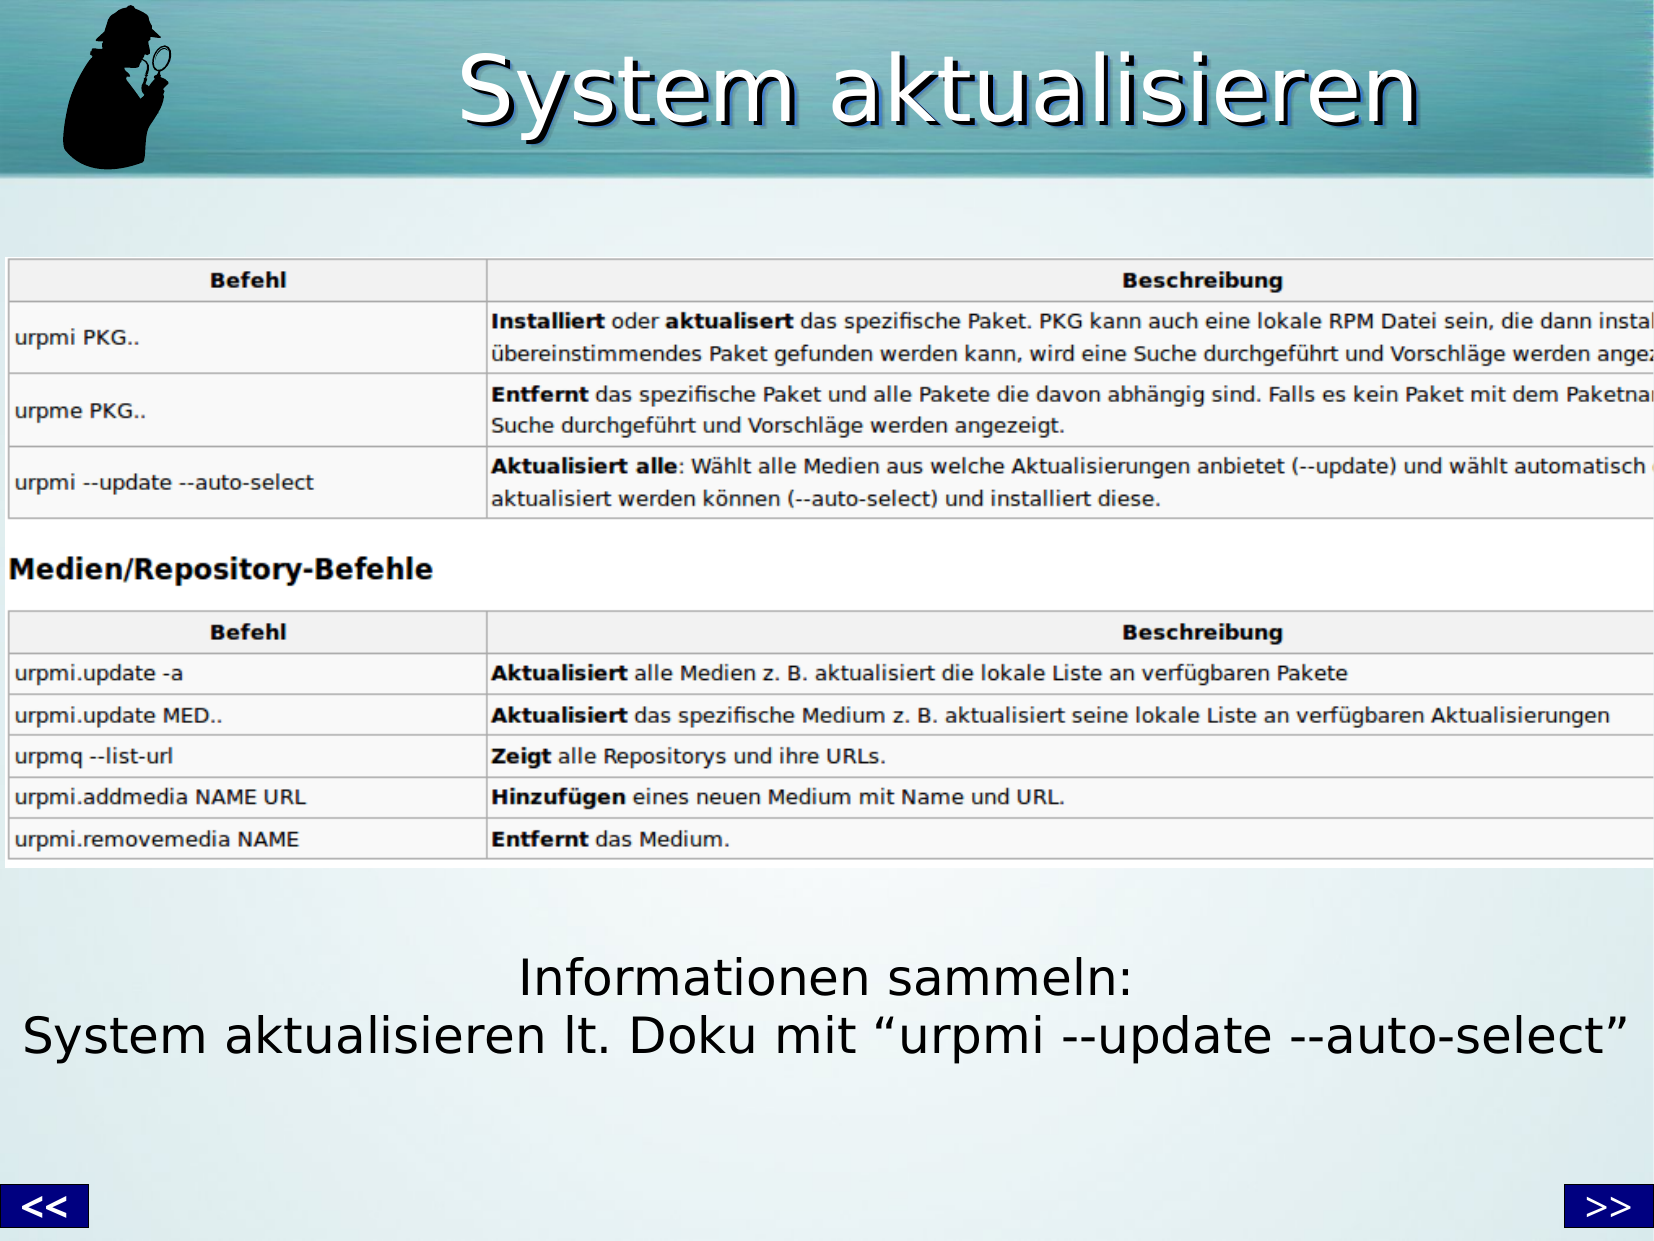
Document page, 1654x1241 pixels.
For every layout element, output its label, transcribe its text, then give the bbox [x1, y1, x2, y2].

picture [0, 1124, 1654, 1241]
picture [0, 0, 1654, 948]
text_box Informationen sammeln: System aktualisieren lt. Doku mit “urpmi --update --auto-select” [0, 948, 1654, 1124]
title System aktualisieren [224, 2, 1654, 178]
